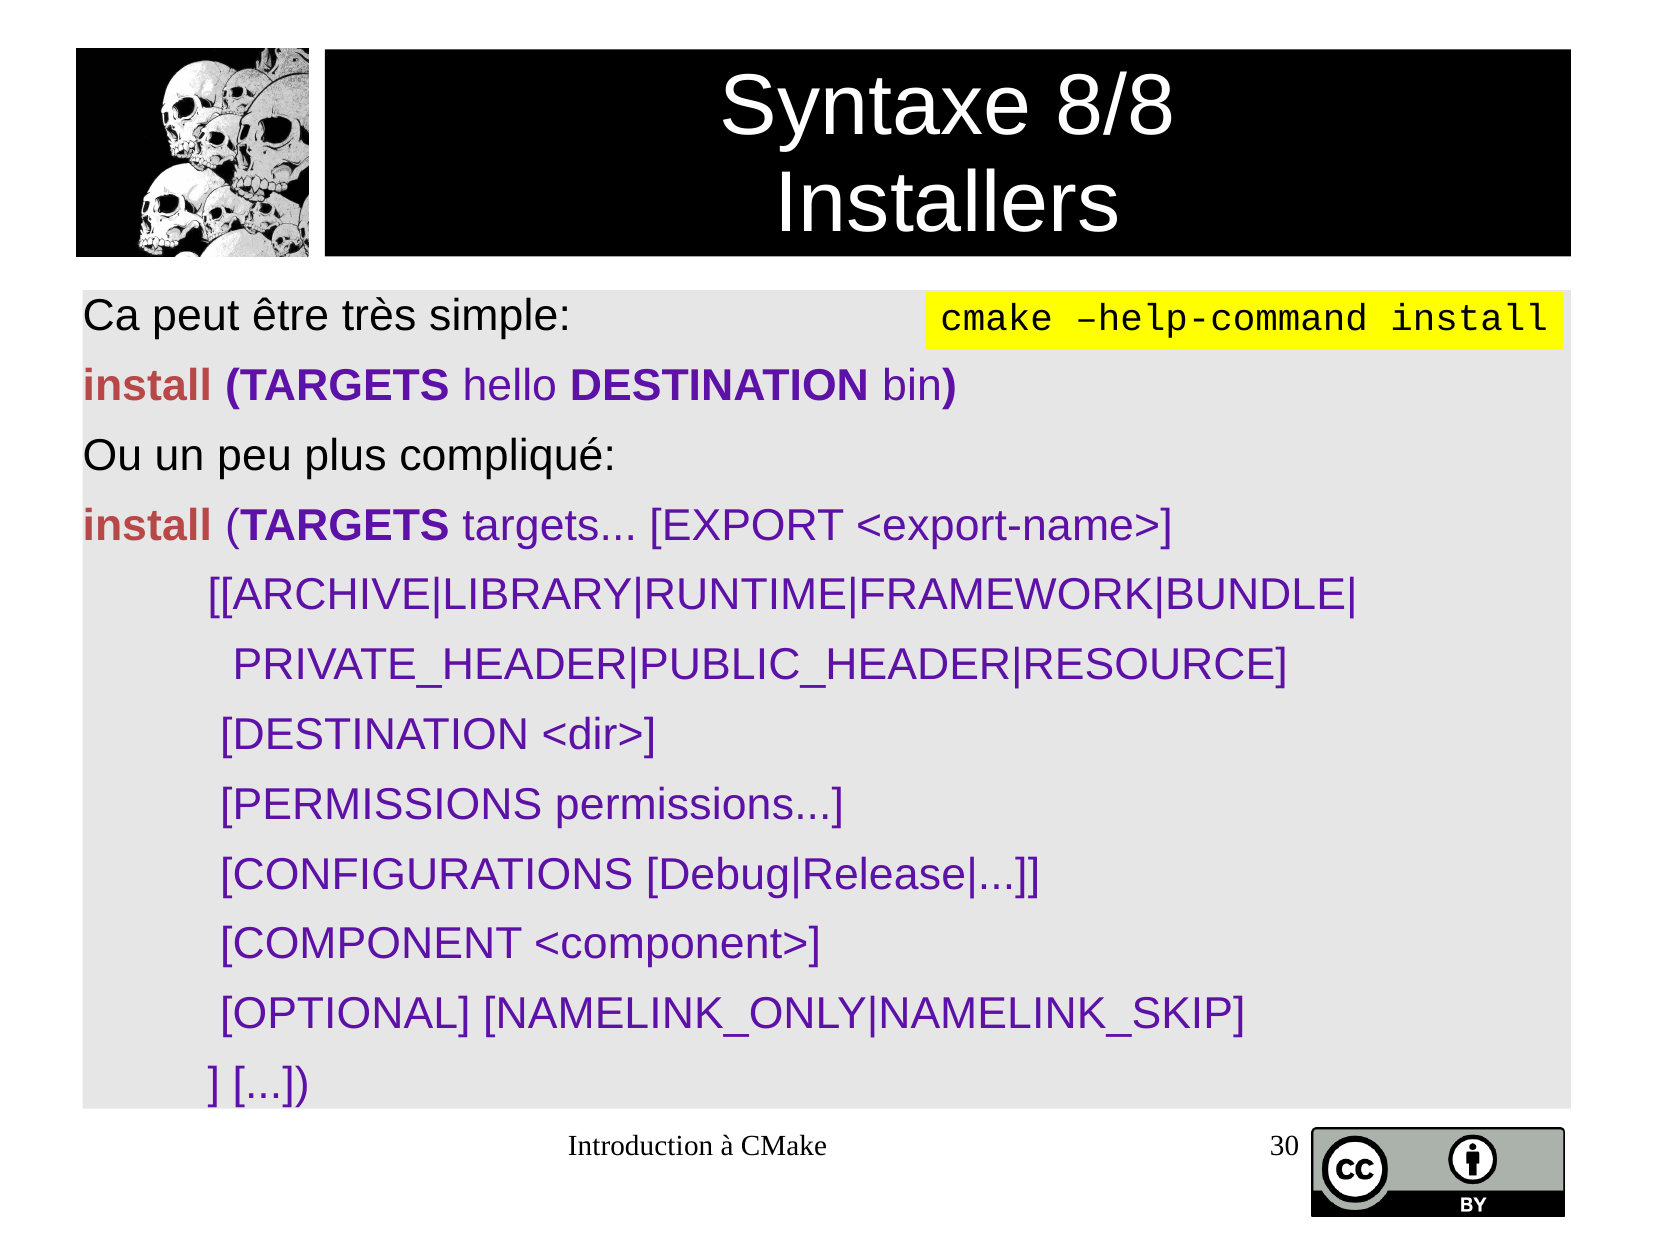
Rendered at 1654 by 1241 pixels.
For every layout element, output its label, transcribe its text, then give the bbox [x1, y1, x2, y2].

picture [76, 48, 309, 257]
list Ca peut être très simple: install (TARGETS hello DESTINATION bin) Ou un peu plus compliqué: install (TARGETS targets... [EXPORT <export-name>] [[ARCHIVE|LIBRARY|RUNTIME|FRAMEWORK|BUNDLE| PRIVATE_HEADER|PUBLIC_HEADER|RESOURCE] [DESTINATION <dir>] [PERMISSIONS permissions...] [CONFIGURATIONS [Debug|Release|...]] [COMPONENT <component>] [OPTIONAL] [NAMELINK_ONLY|NAMELINK_SKIP] ] [...]) [82, 290, 1571, 1109]
title Syntaxe 8/8 Installers [324, 49, 1571, 257]
picture [1311, 1127, 1565, 1217]
text_box cmake –help-command install [925, 292, 1564, 350]
